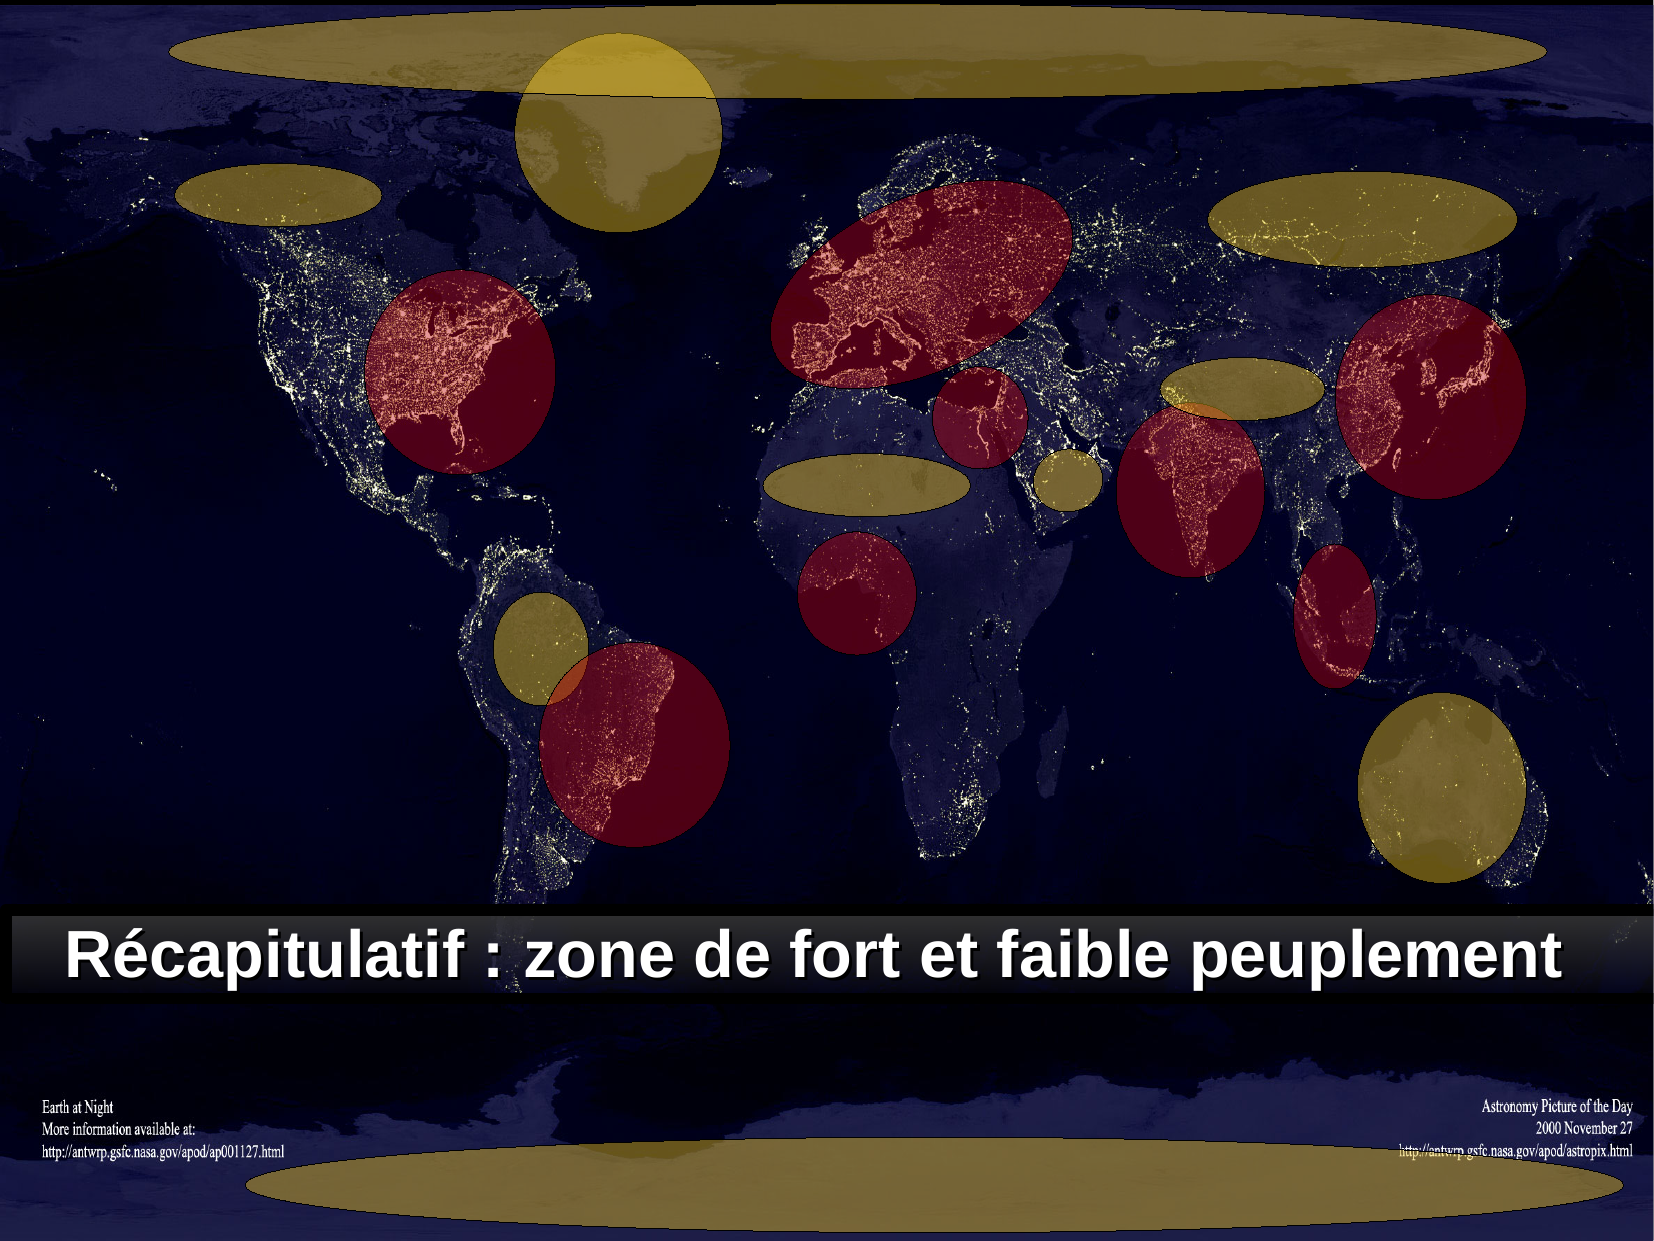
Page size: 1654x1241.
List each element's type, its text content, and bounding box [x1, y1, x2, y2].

text_box [1033, 448, 1103, 512]
text_box [797, 531, 917, 656]
text_box [932, 366, 1029, 469]
text_box [1293, 543, 1377, 689]
text_box [245, 1137, 1624, 1233]
text_box [762, 453, 971, 517]
text_box [1357, 692, 1527, 884]
text_box [364, 269, 556, 475]
text_box [493, 591, 731, 848]
text_box Récapitulatif : zone de fort et faible peuplement [6, 909, 1654, 999]
text_box [1335, 294, 1527, 500]
text_box [770, 180, 1073, 389]
text_box [1207, 171, 1518, 268]
text_box [1116, 357, 1326, 578]
text_box [168, 3, 1548, 233]
text_box [174, 163, 383, 227]
picture [0, 5, 1654, 1241]
